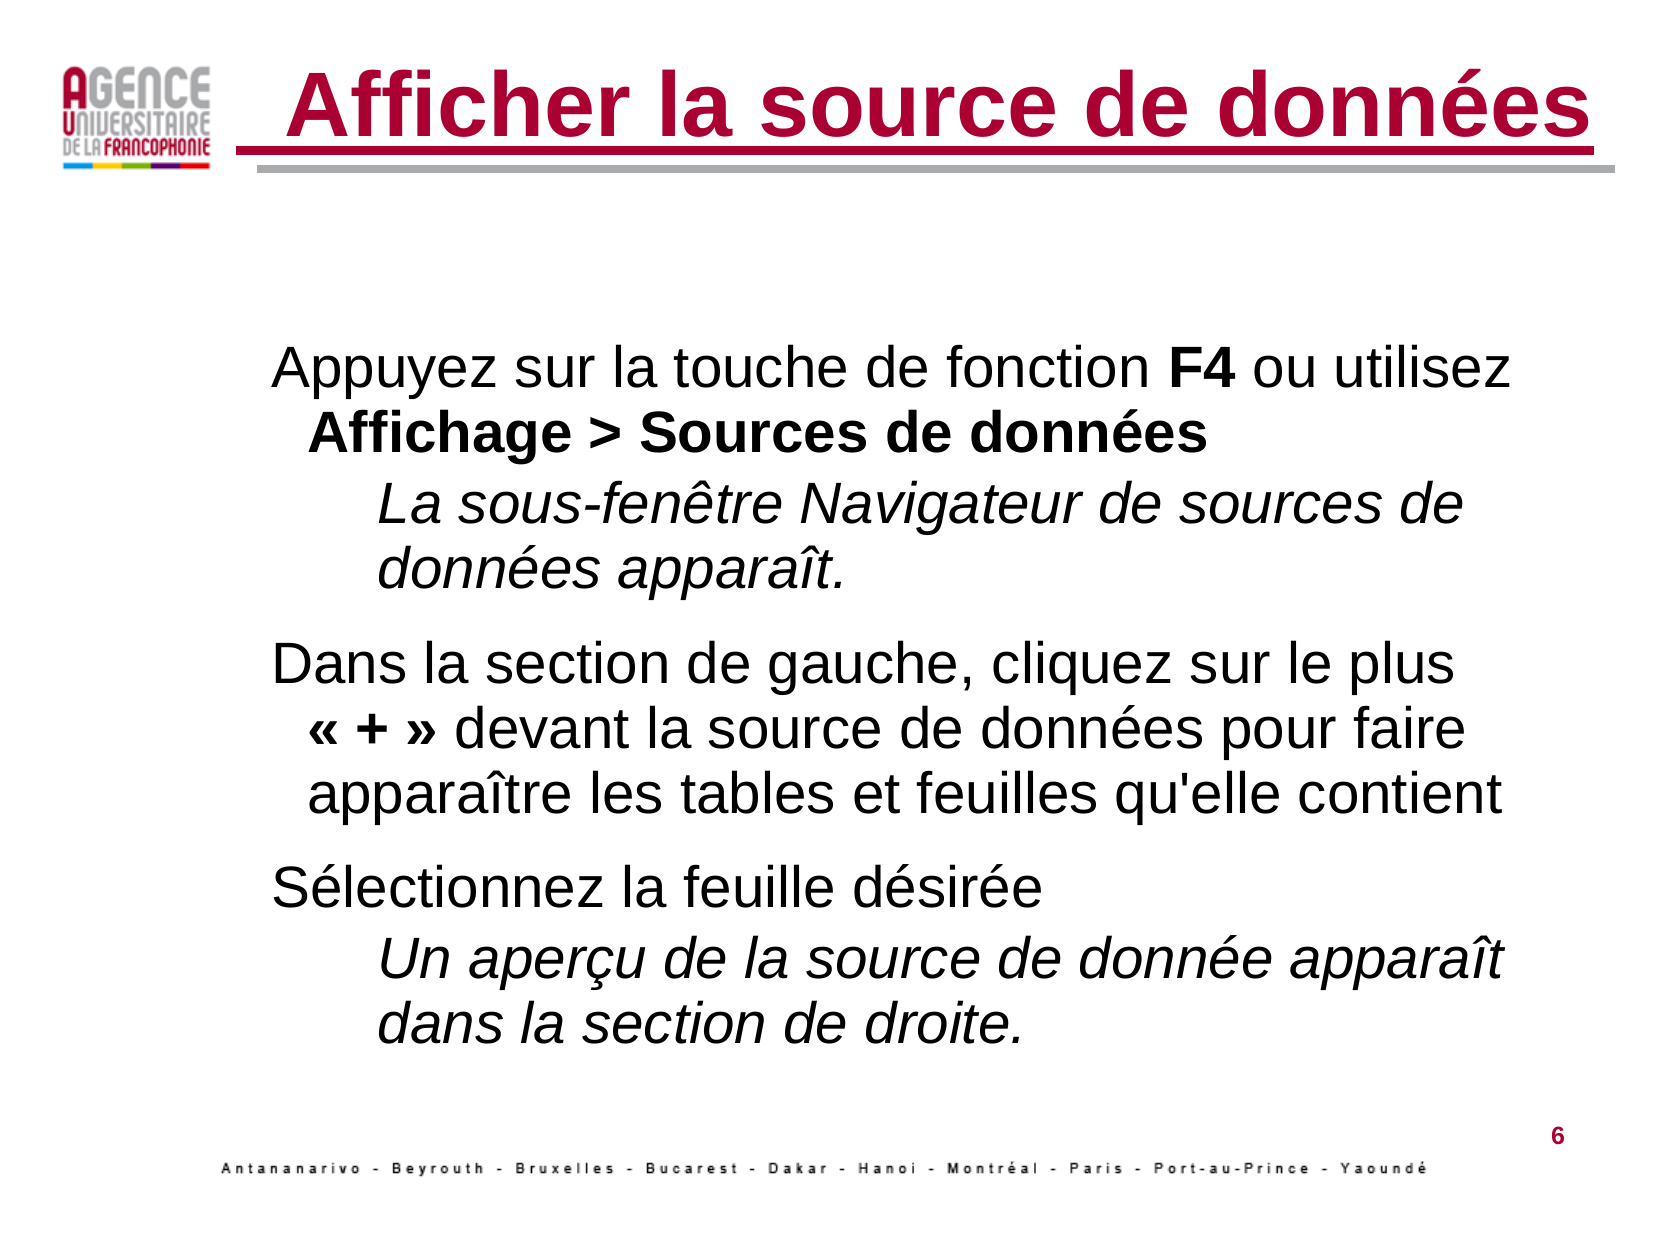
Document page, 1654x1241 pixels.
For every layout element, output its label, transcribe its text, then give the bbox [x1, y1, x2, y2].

picture [29, 29, 1625, 1241]
subtitle Appuyez sur la touche de fonction F4 ou utilisez Affichage > Sources de données La sous-fenêtre Navigateur de sources de données apparaît. Dans la section de gauche, cliquez sur le plus « + » devant la source de données pour faire apparaître les tables et feuilles qu'elle contient Sélectionnez la feuille désirée Un aperçu de la source de donnée apparaît dans la section de droite. [236, 241, 1595, 1150]
title Afficher la source de données [236, 53, 1595, 157]
